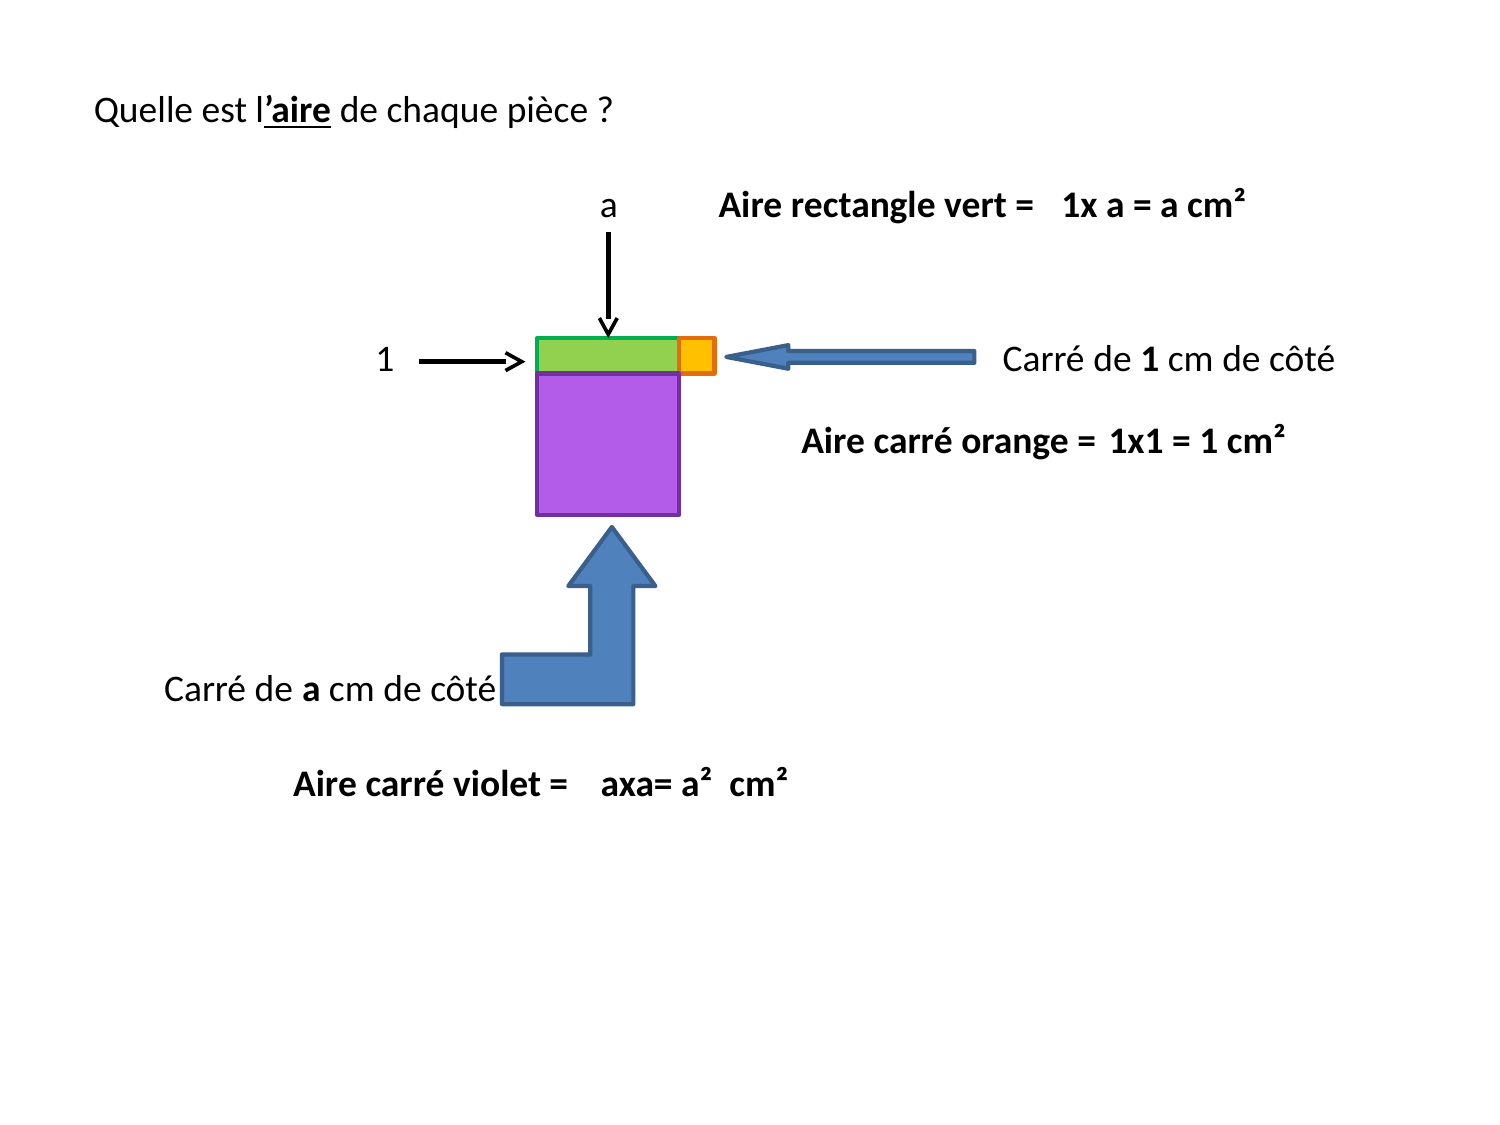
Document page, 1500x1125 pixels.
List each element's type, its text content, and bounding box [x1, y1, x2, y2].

text_box Aire rectangle vert = [703, 172, 1046, 233]
text_box 1x1 = 1 cm² [1093, 408, 1310, 469]
text_box 1x a = a cm² [1046, 172, 1270, 233]
text_box Carré de a cm de côté [149, 656, 512, 717]
text_box [726, 345, 975, 369]
text_box 1 [360, 326, 418, 387]
text_box [501, 527, 656, 705]
text_box [537, 338, 715, 516]
text_box a [584, 172, 633, 233]
text_box axa= a² cm² [585, 751, 812, 812]
text_box Aire carré violet = [278, 751, 584, 812]
text_box Quelle est l’aire de chaque pièce ? [78, 78, 630, 138]
text_box Carré de 1 cm de côté [987, 326, 1351, 387]
text_box Aire carré orange = [786, 408, 1093, 469]
